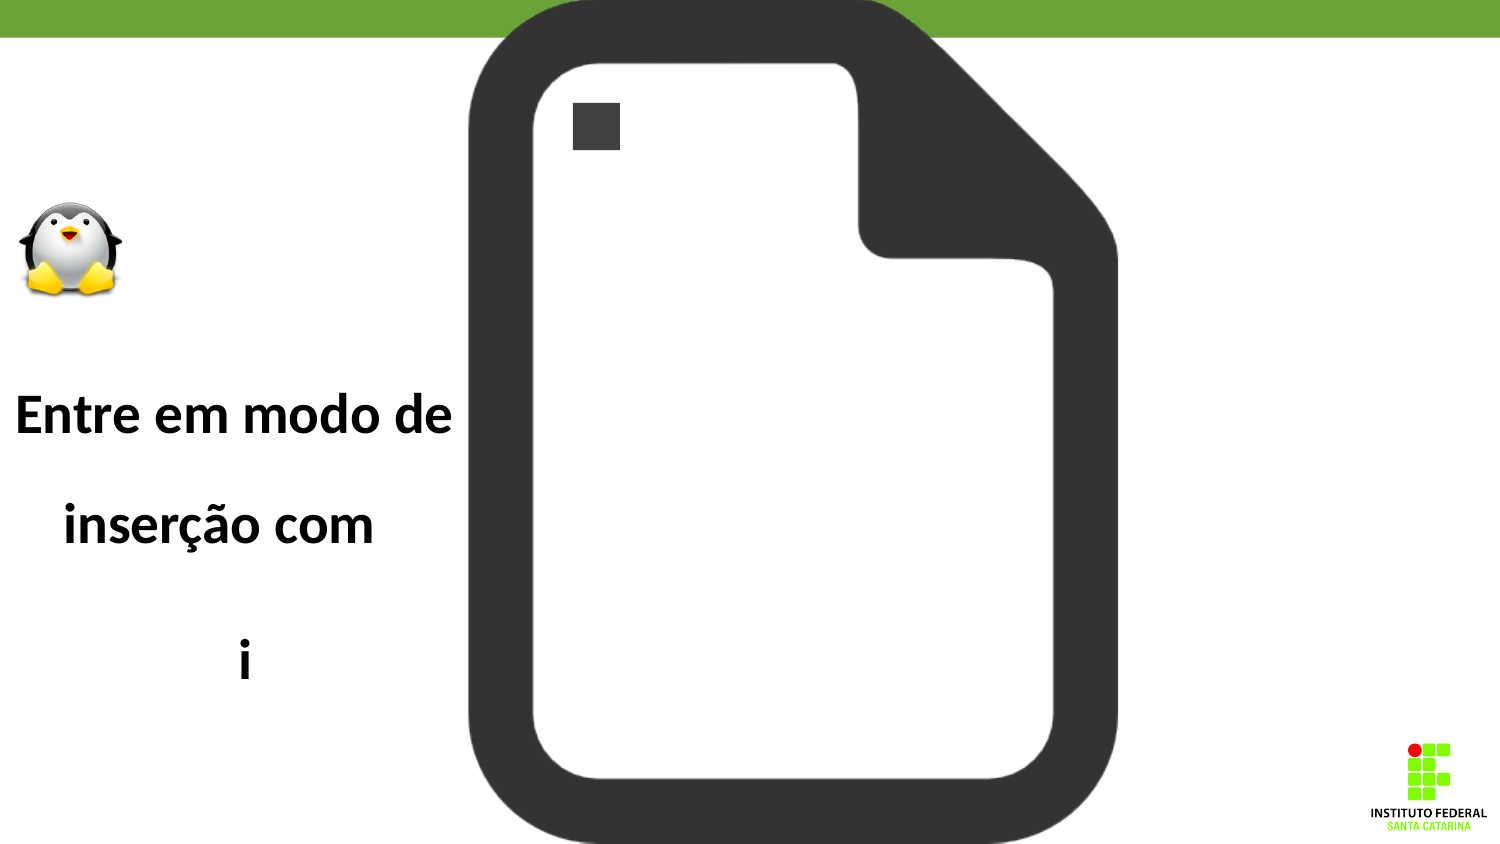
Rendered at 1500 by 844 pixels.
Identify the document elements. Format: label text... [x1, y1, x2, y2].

picture [371, 0, 1216, 844]
list Entre em modo de inserção com i [0, 327, 491, 706]
picture [1358, 730, 1500, 844]
text_box [572, 102, 620, 151]
picture [17, 198, 124, 304]
